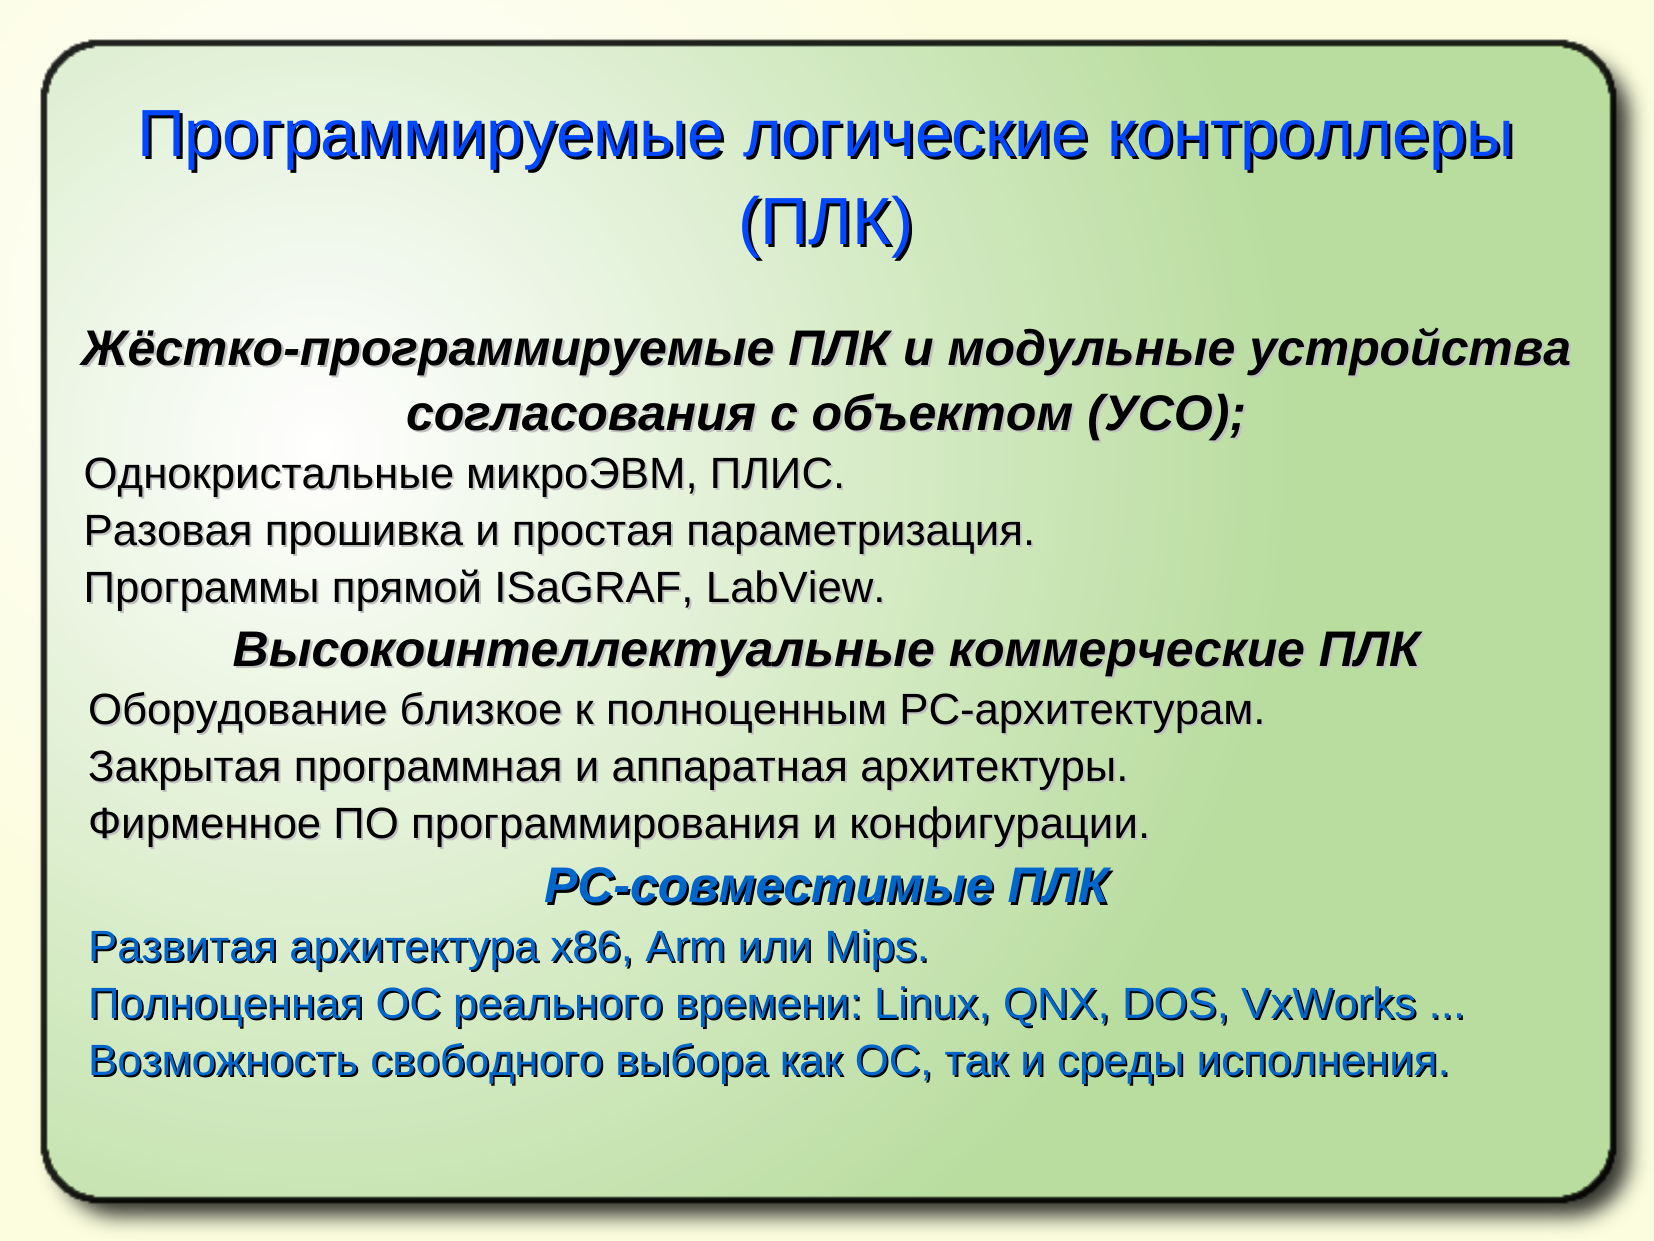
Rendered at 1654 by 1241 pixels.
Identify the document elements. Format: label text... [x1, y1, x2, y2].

list Жёстко-программируемые ПЛК и модульные устройства согласования с объектом (УСО); Однокристальные микроЭВМ, ПЛИС. Разовая прошивка и простая параметризация. Программы прямой ISaGRAF, LabView. Высокоинтеллектуальные коммерческие ПЛК Оборудование близкое к полноценным PC-архитектурам. Закрытая программная и аппаратная архитектуры. Фирменное ПО программирования и конфигурации. PC-совместимые ПЛК Развитая архитектура x86, Arm или Mips. Полноценная ОС реального времени: Linux, QNX, DOS, VxWorks ... Возможность свободного выбора как ОС, так и среды исполнения. [61, 310, 1592, 1167]
title Программируемые логические контроллеры (ПЛК) [53, 90, 1599, 253]
picture [0, 0, 1654, 1241]
